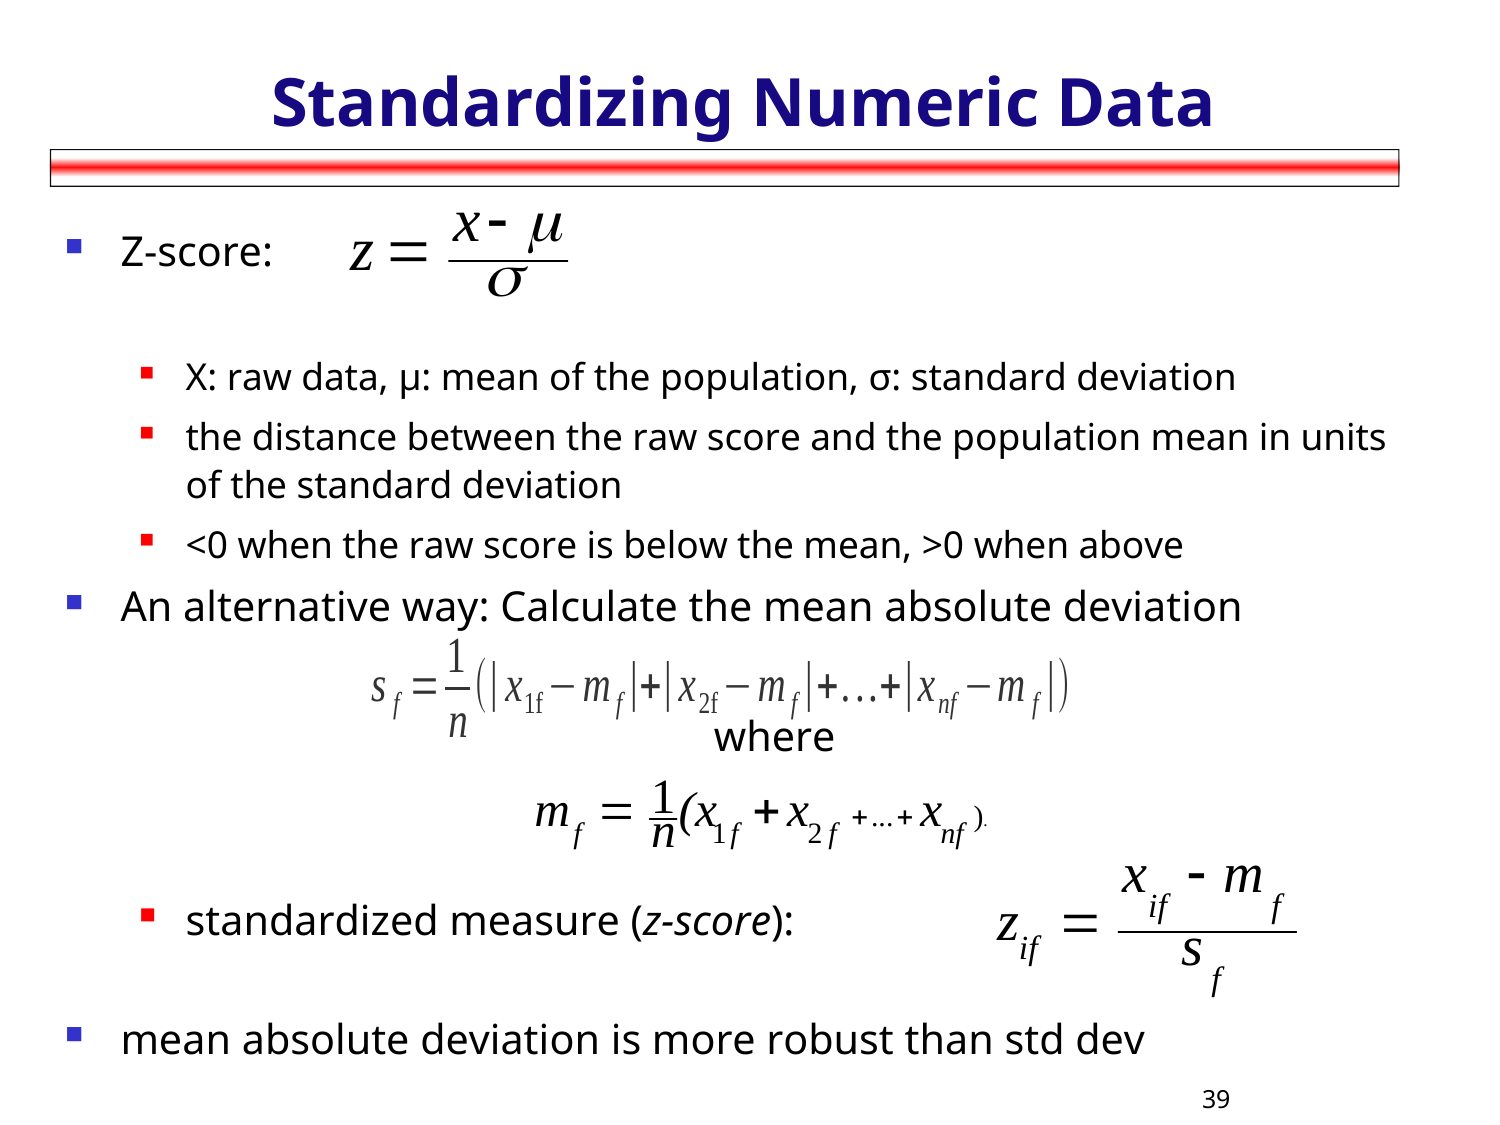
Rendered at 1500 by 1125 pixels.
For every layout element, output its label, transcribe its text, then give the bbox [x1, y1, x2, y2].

chart [530, 774, 993, 856]
chart [361, 627, 1081, 749]
text_box <number> [1187, 1062, 1500, 1125]
text_box [342, 205, 574, 304]
title Standardizing Numeric Data [24, 49, 1463, 150]
chart [990, 858, 1303, 1006]
list Z-score: X: raw data, μ: mean of the population, σ: standard deviation the distance between the raw score and the population mean in units of the standard deviation <0 when the raw score is below the mean, >0 when above An alternative way: Calculate the mean absolute deviation where standardized measure (z-score): mean absolute deviation is more robust than std dev [49, 212, 1425, 1075]
